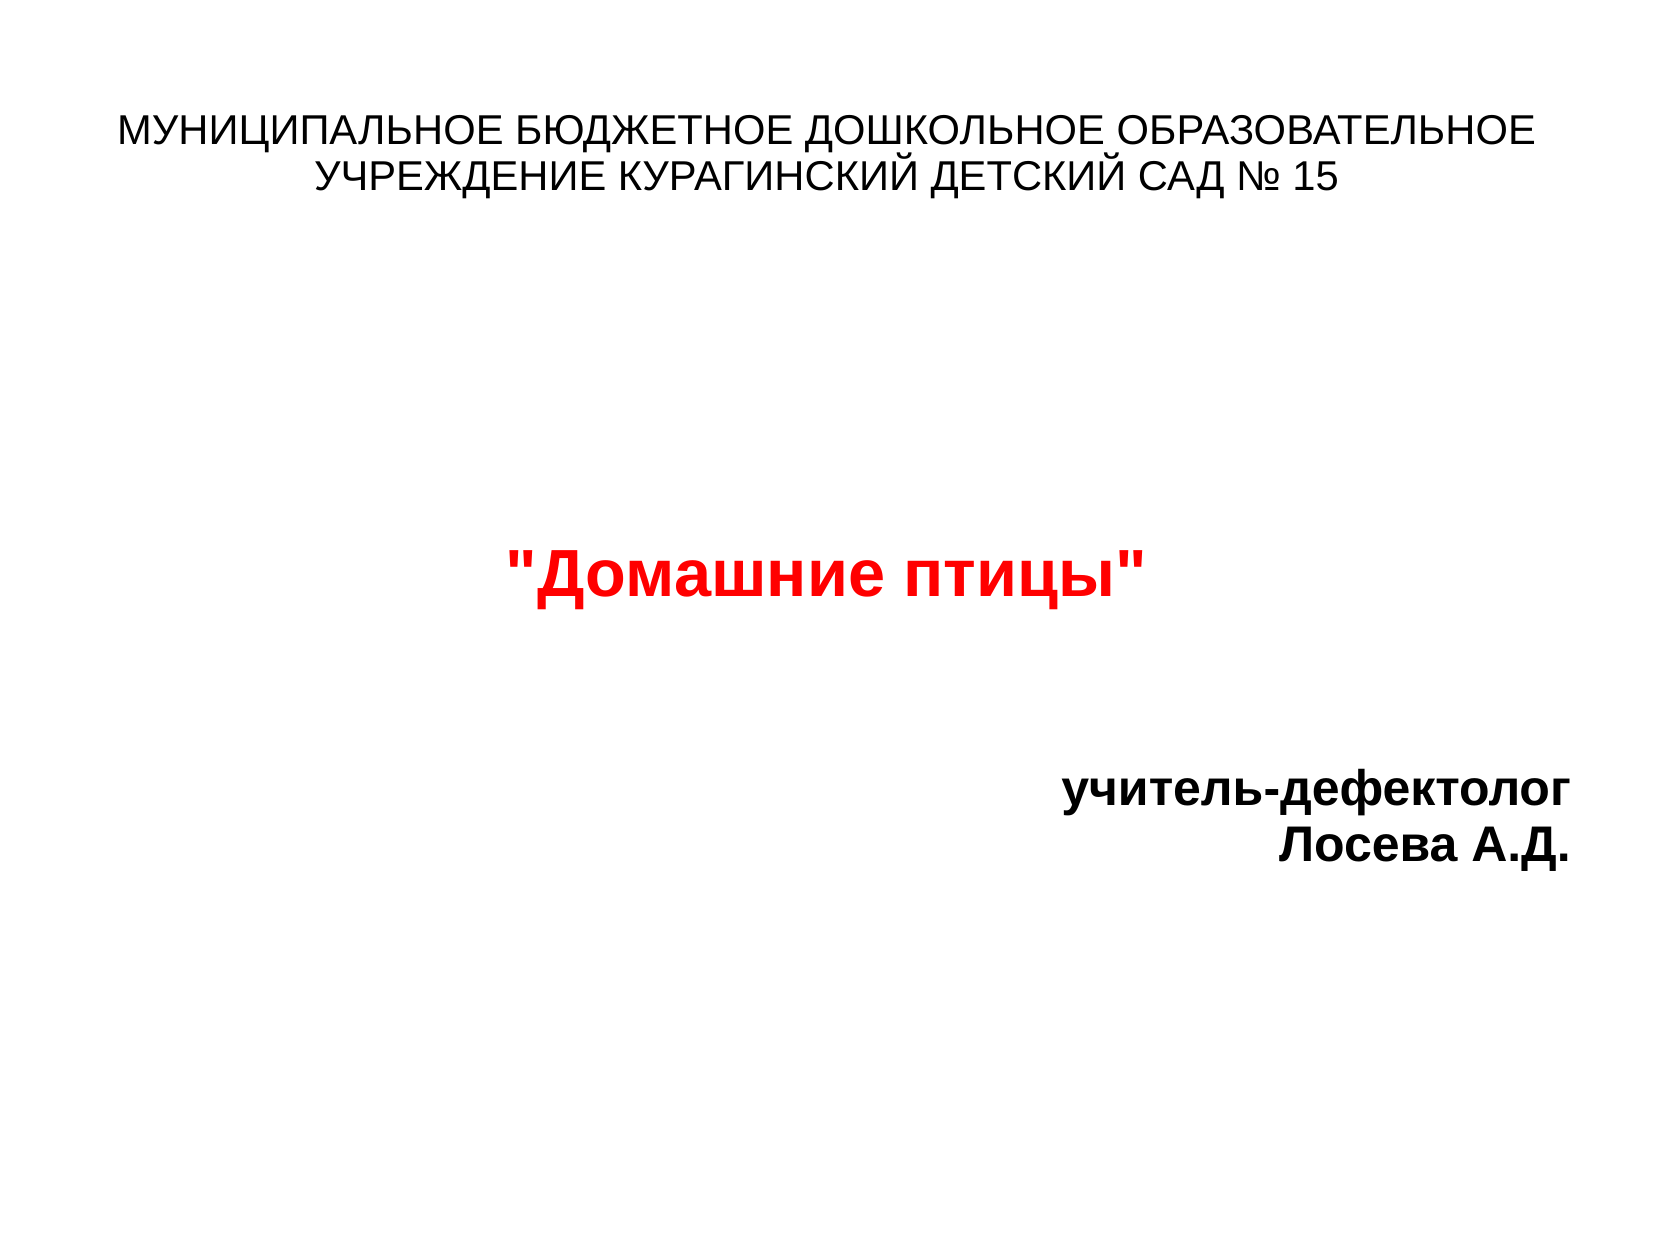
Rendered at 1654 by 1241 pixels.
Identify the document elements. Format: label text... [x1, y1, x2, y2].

subtitle "Домашние птицы" учитель-дефектолог Лосева А.Д. [82, 234, 1571, 1066]
title МУНИЦИПАЛЬНОЕ БЮДЖЕТНОЕ ДОШКОЛЬНОЕ ОБРАЗОВАТЕЛЬНОЕ УЧРЕЖДЕНИЕ КУРАГИНСКИЙ ДЕТСКИЙ САД № 15 [82, 56, 1571, 234]
